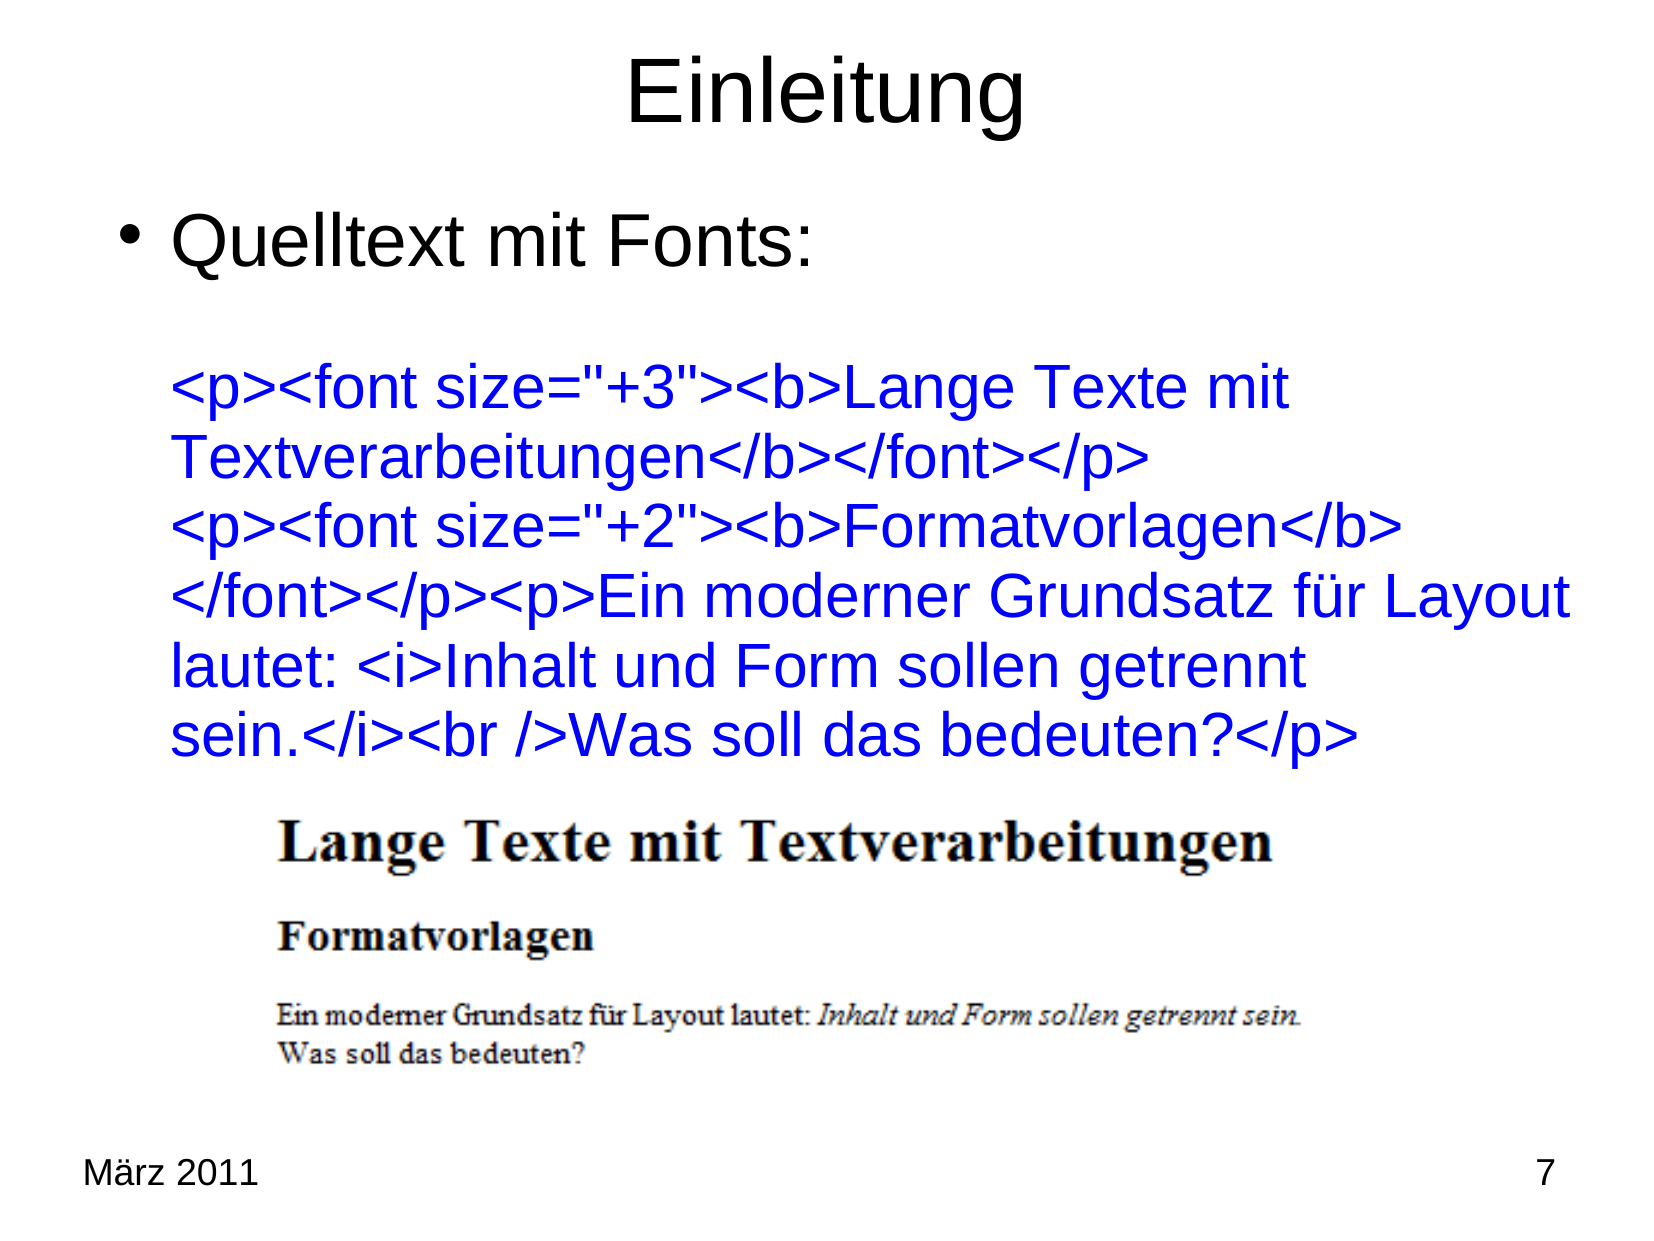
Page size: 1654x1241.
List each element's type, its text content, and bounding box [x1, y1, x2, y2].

title Einleitung [82, 29, 1571, 148]
list Quelltext mit Fonts: <p><font size="+3"><b>Lange Texte mit Textverarbeitungen</b></font></p> <p><font size="+2"><b>Formatvorlagen</b> </font></p><p>Ein moderner Grundsatz für Layout lautet: <i>Inhalt und Form sollen getrennt sein.</i><br />Was soll das bedeuten?</p> [29, 194, 1624, 1211]
picture [271, 809, 1311, 1081]
